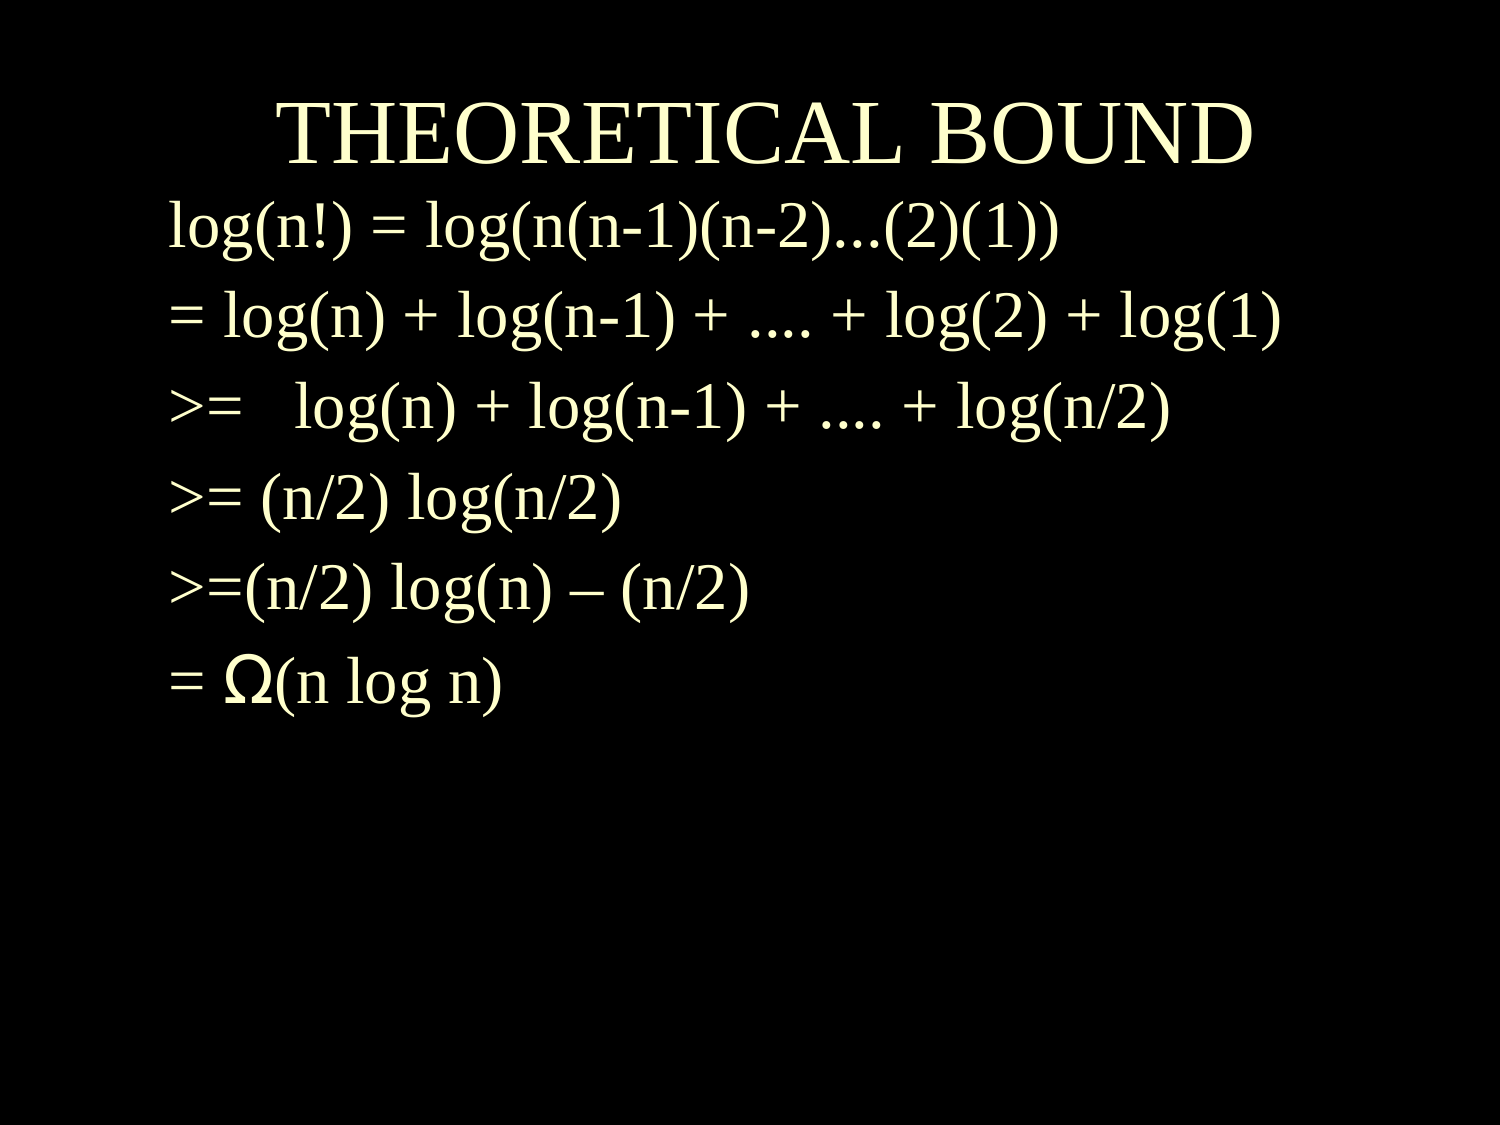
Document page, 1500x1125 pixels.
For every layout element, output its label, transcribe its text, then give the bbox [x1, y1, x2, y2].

title THEORETICAL BOUND [37, 37, 1496, 228]
list log(n!) = log(n(n-1)(n-2)...(2)(1)) = log(n) + log(n-1) + .... + log(2) + log(1) >= log(n) + log(n-1) + .... + log(n/2) >= (n/2) log(n/2) >=(n/2) log(n) – (n/2) = Ω(n log n) [112, 187, 1388, 1011]
